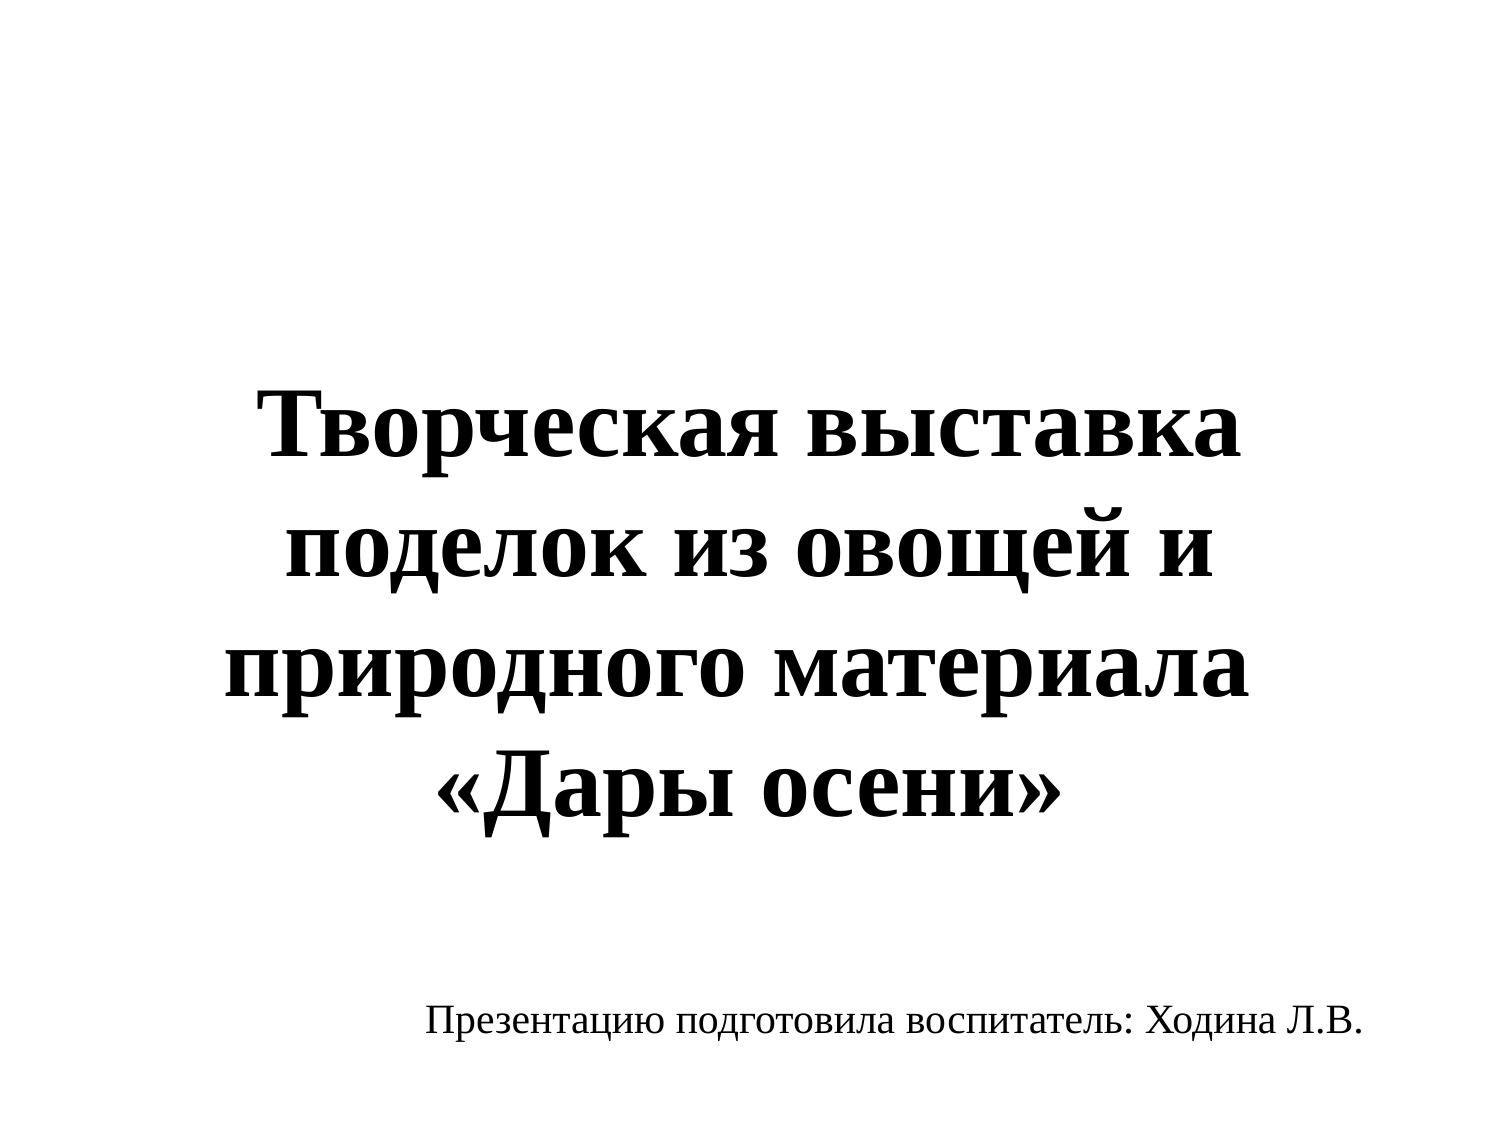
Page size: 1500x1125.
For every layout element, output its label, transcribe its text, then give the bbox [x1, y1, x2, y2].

subtitle Презентацию подготовила воспитатель: Ходина Л.В. [410, 984, 1461, 1125]
title Творческая выставка поделок из овощей и природного материала «Дары осени» [112, 349, 1388, 680]
